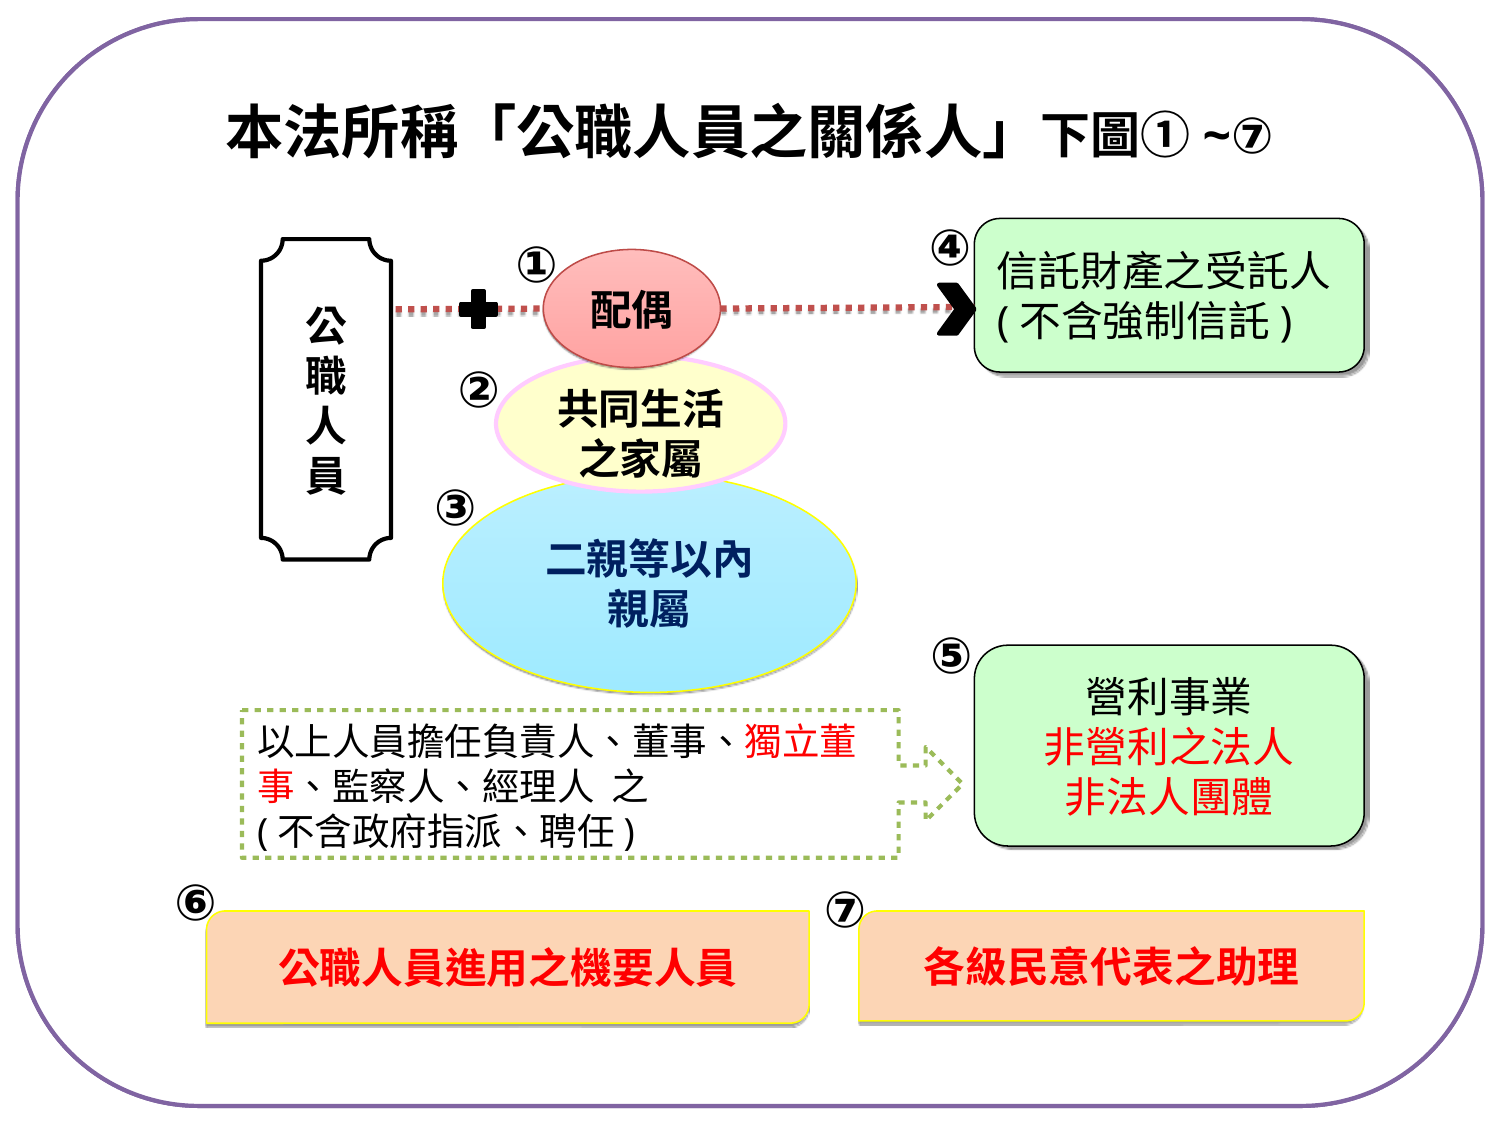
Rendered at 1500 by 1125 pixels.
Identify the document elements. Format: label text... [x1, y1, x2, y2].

text_box 信託財產之受託人(不含強制信託) [974, 218, 1365, 373]
text_box [460, 291, 496, 328]
text_box 營利事業 非營利之法人 非法人團體 [974, 645, 1365, 847]
text_box 共同生活之家屬 [496, 358, 786, 492]
text_box ④ [914, 208, 986, 283]
text_box [938, 284, 975, 334]
text_box 公 職 人 員 [261, 239, 392, 560]
text_box ① [500, 225, 573, 300]
text_box 以上人員擔任負責人、董事、獨立董事、監察人、經理人 之 (不含政府指派、聘任) [242, 710, 963, 858]
text_box ⑤ [915, 616, 988, 691]
text_box 二親等以內 親屬 [442, 480, 857, 693]
text_box 配偶 [543, 249, 721, 368]
text_box 各級民意代表之助理 [858, 910, 1365, 1021]
text_box ⑥ [159, 863, 232, 938]
text_box ② [443, 350, 515, 425]
text_box 公職人員進用之機要人員 [206, 910, 810, 1024]
title 本法所稱「公職人員之關係人」下圖①~⑦ [193, 42, 1306, 184]
text_box ③ [419, 468, 492, 543]
text_box ⑦ [809, 870, 881, 945]
